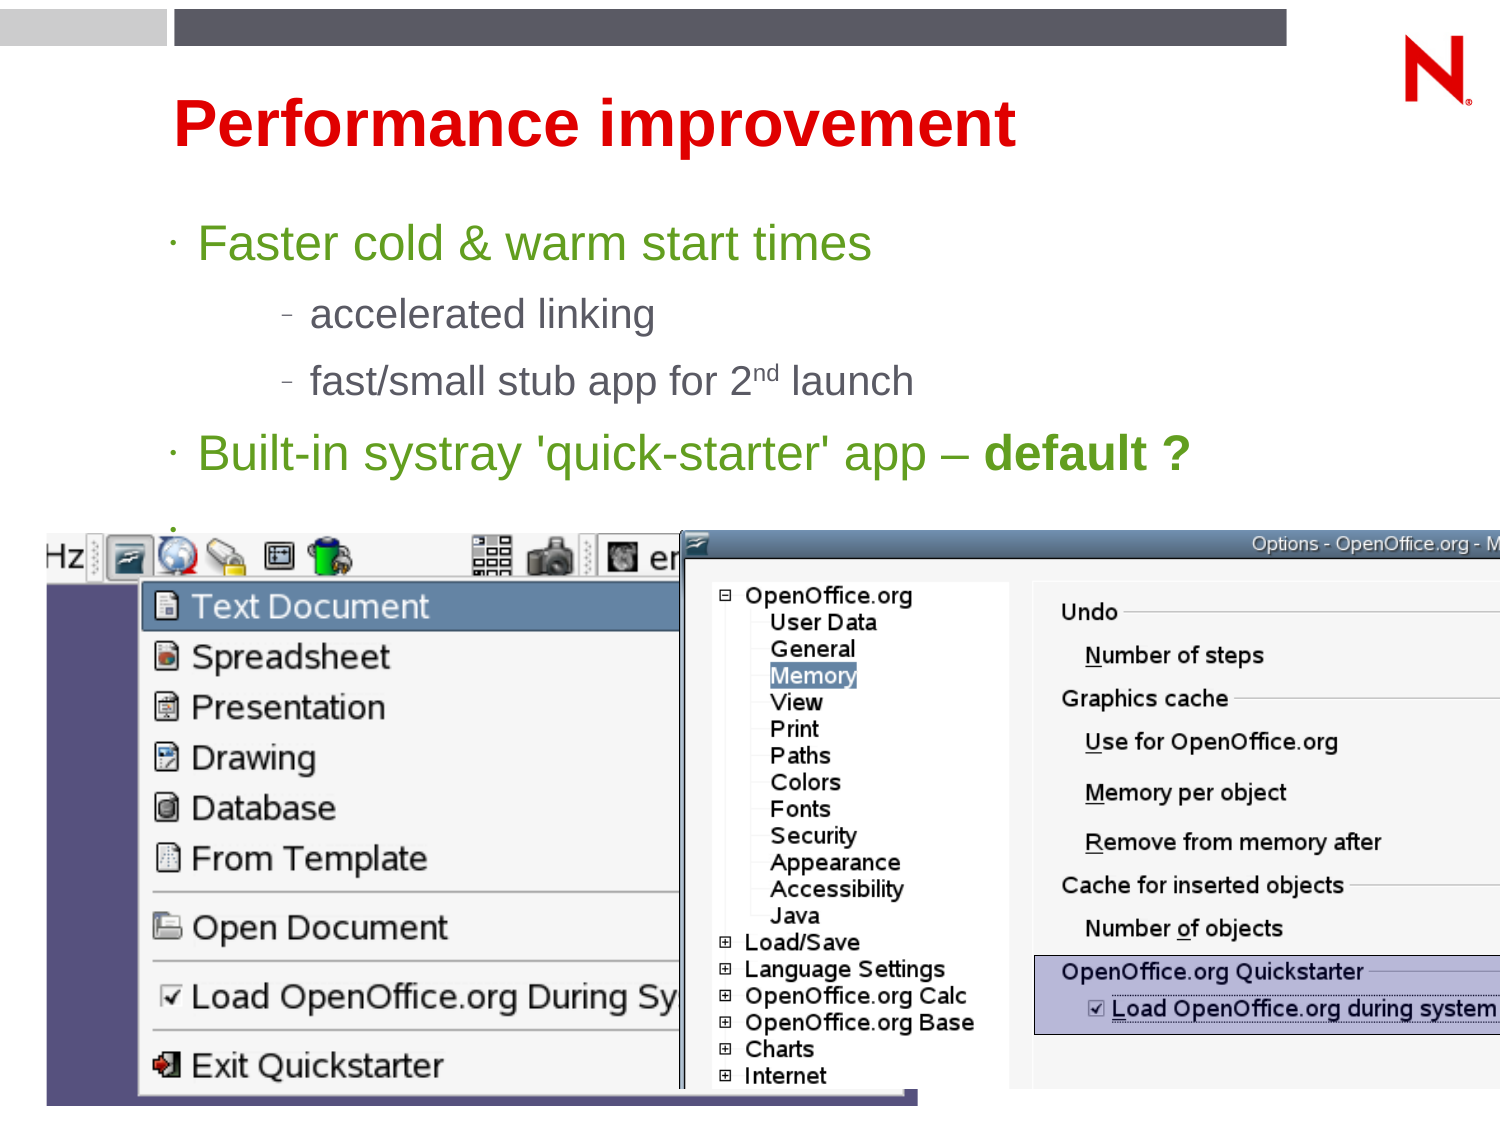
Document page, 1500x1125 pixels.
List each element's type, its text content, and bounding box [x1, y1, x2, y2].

title Performance improvement [173, 41, 1395, 205]
picture [1403, 32, 1473, 107]
picture [46, 530, 1500, 1106]
list Faster cold & warm start times accelerated linking fast/small stub app for 2nd launch Built-in systray 'quick-starter' app – default ? [169, 212, 1410, 533]
text_box [1034, 955, 1500, 1035]
